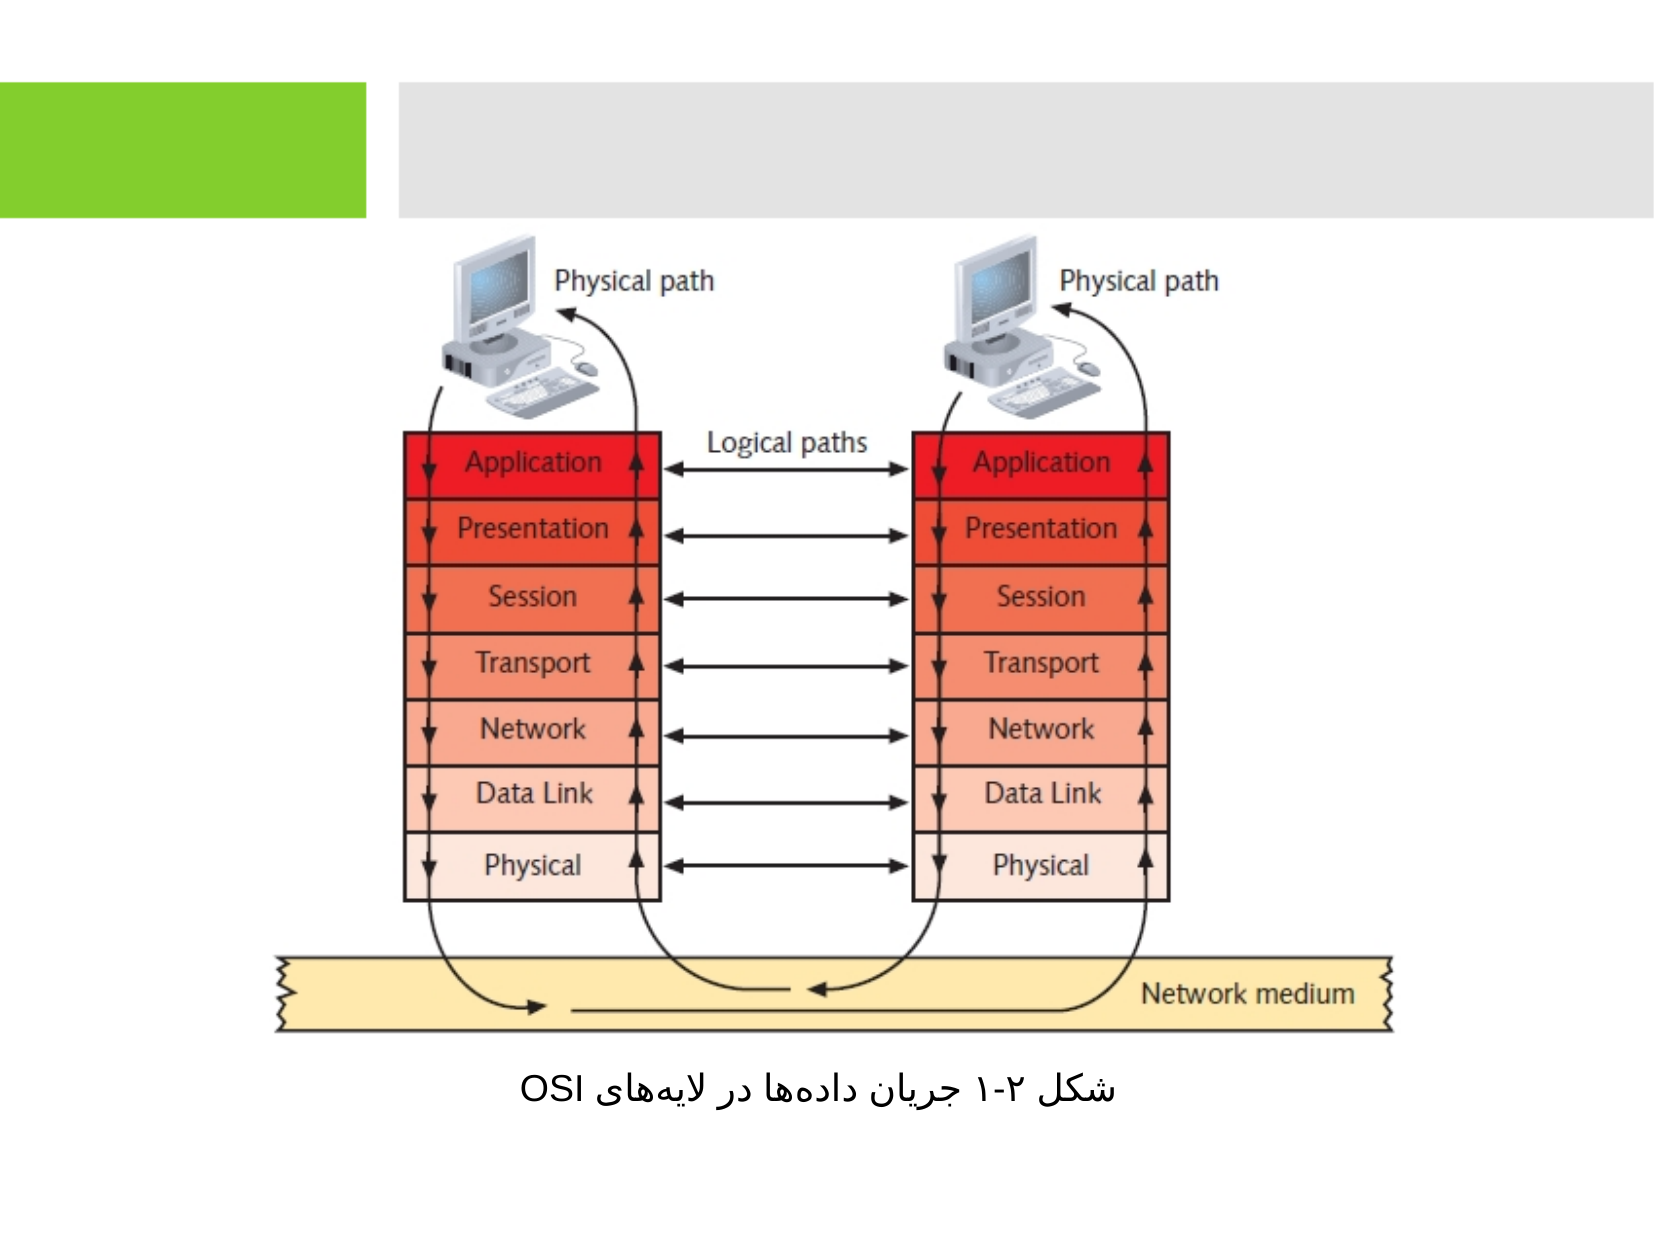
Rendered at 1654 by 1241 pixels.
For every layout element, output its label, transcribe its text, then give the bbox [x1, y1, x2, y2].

text_box [269, 223, 1401, 1049]
picture [0, 0, 1654, 1241]
text_box شکل ۲-۱ جریان داده‌ها در لایه‌های OSI [404, 1055, 1268, 1117]
